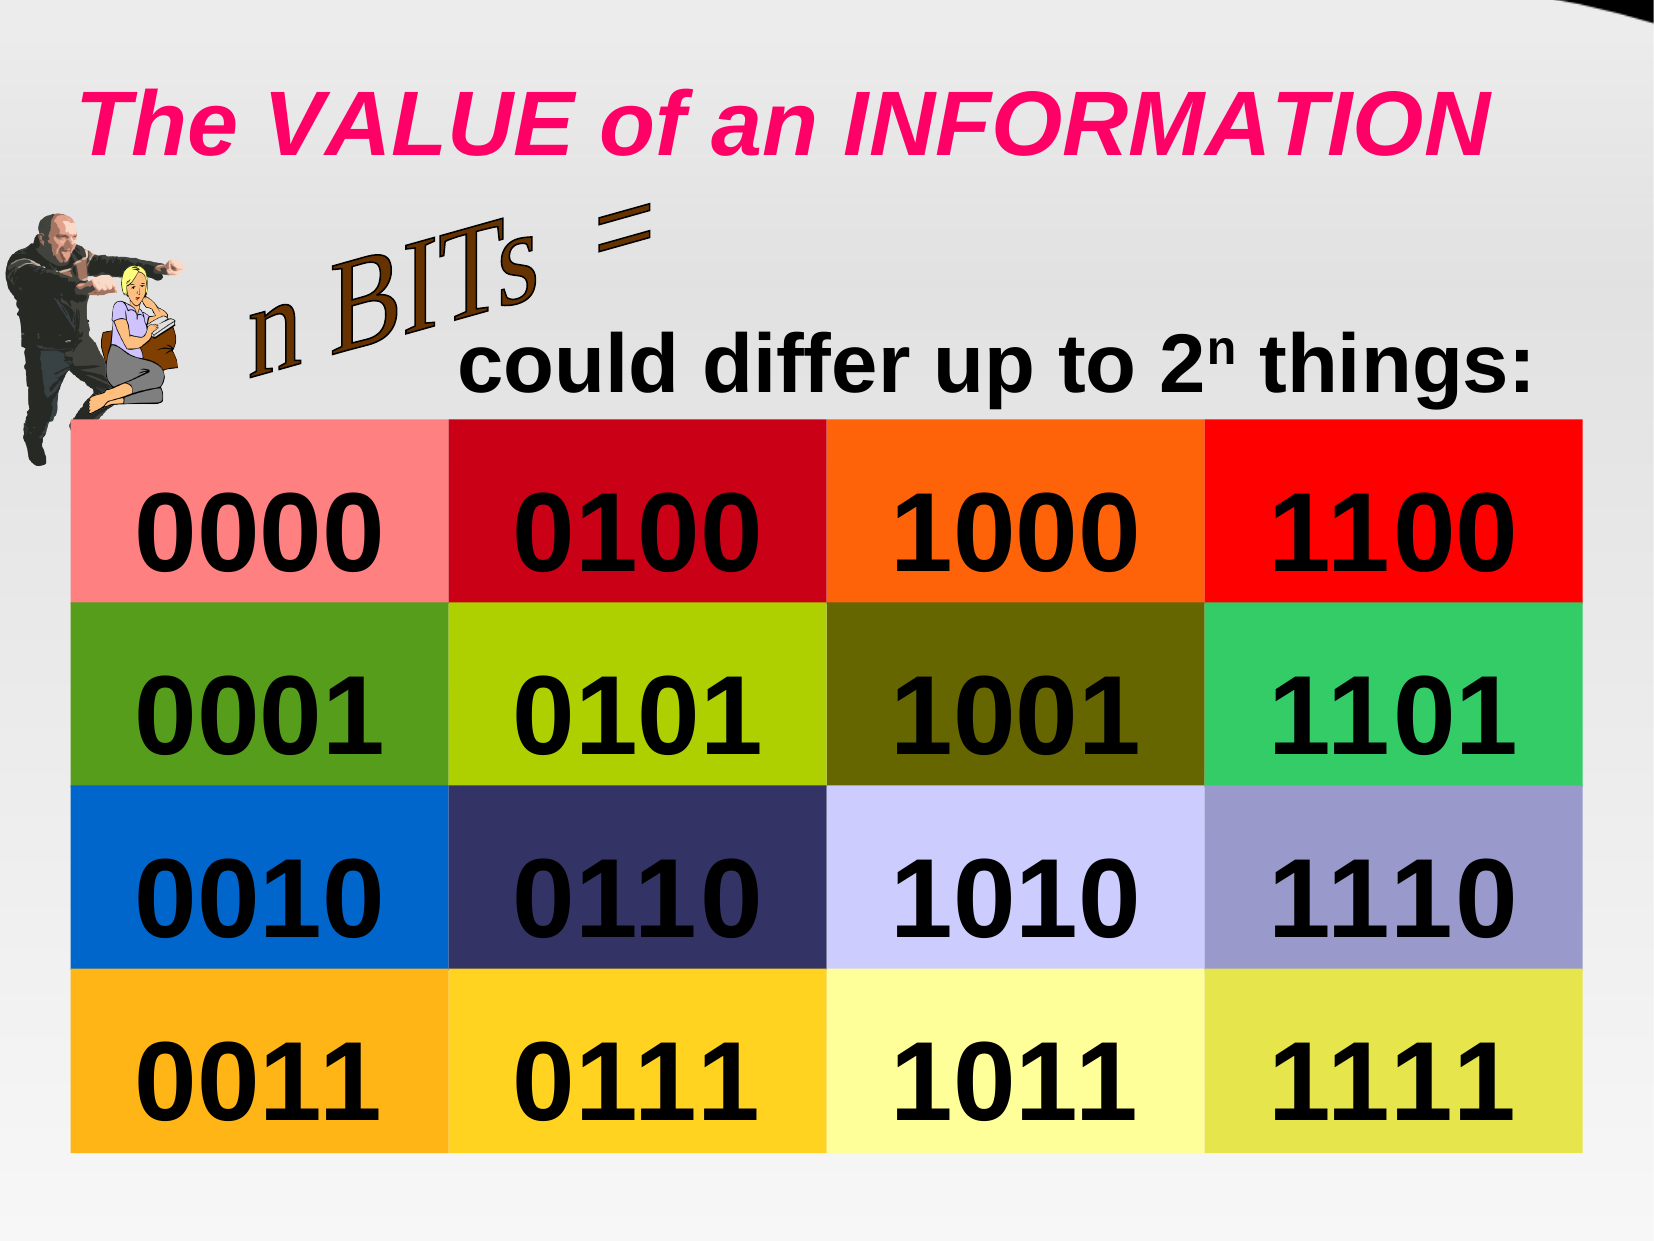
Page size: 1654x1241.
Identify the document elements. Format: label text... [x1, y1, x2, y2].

text_box n BITs = [440, 218, 503, 277]
picture [0, 0, 1654, 1241]
text_box 1101 [1204, 602, 1583, 785]
text_box 0101 [448, 602, 826, 785]
text_box 0111 [448, 968, 826, 1154]
text_box 1011 [826, 968, 1204, 1154]
text_box n BITs = [332, 254, 397, 355]
text_box n BITs = [501, 236, 536, 277]
text_box 0000 [70, 419, 448, 602]
text_box could differ up to 2n things: [442, 277, 1625, 419]
text_box 1110 [1204, 785, 1583, 968]
text_box 1111 [1204, 968, 1583, 1154]
text_box n BITs = [599, 230, 650, 252]
title The VALUE of an INFORMATION [60, 17, 1625, 206]
text_box n BITs = [599, 206, 650, 225]
text_box 0110 [448, 785, 826, 968]
text_box n BITs = [406, 237, 435, 334]
text_box 0011 [70, 968, 448, 1154]
text_box 1000 [826, 419, 1204, 602]
text_box 0010 [70, 785, 448, 968]
text_box 1010 [826, 785, 1204, 968]
text_box 1001 [826, 602, 1204, 785]
text_box 1100 [1204, 419, 1583, 602]
text_box 0100 [448, 419, 826, 602]
text_box 0001 [70, 602, 448, 785]
text_box n BITs = [250, 304, 301, 378]
